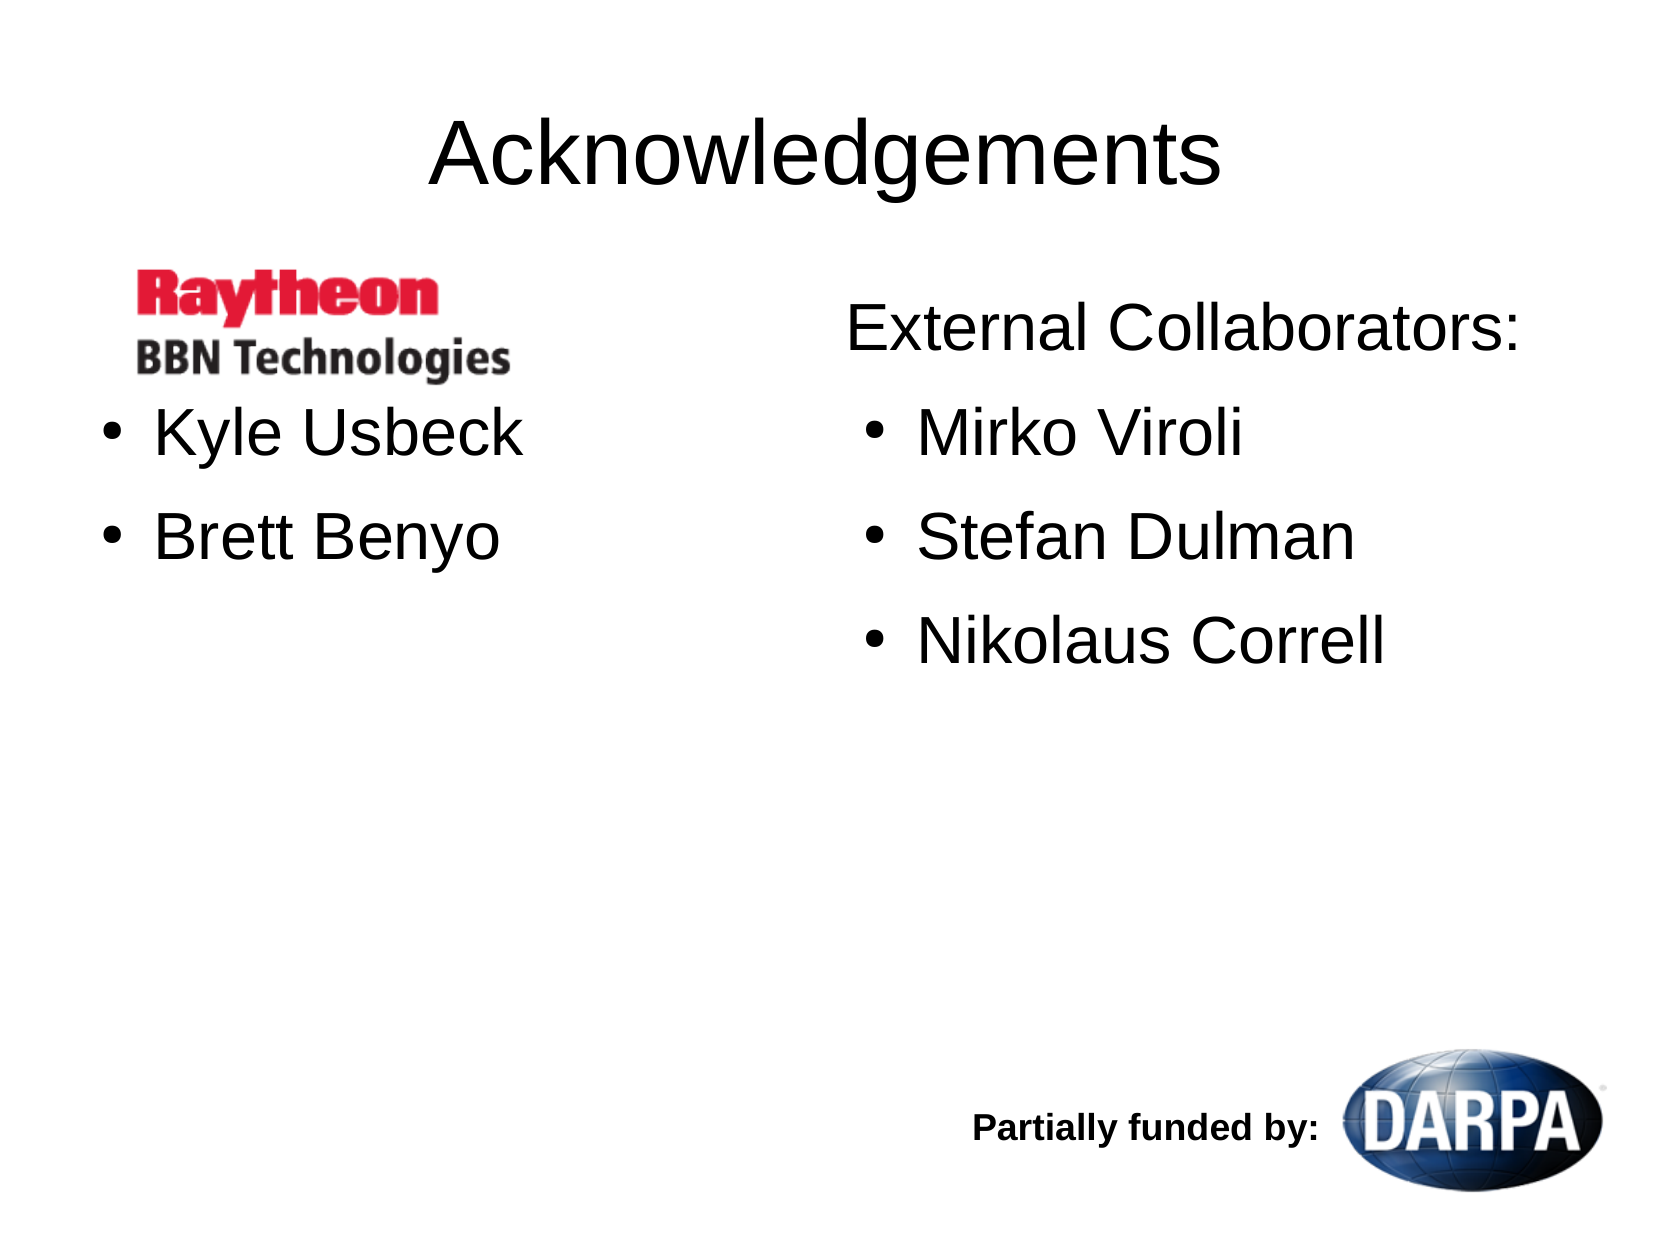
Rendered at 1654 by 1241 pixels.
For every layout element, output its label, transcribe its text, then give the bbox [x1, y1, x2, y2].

list External Collaborators: Mirko Viroli Stefan Dulman Nikolaus Correll [845, 290, 1572, 1094]
text_box Partially funded by: [957, 1099, 1335, 1157]
picture [126, 262, 526, 403]
title Acknowledgements [82, 49, 1571, 257]
list Kyle Usbeck Brett Benyo [82, 394, 809, 1091]
picture [1330, 1031, 1631, 1212]
